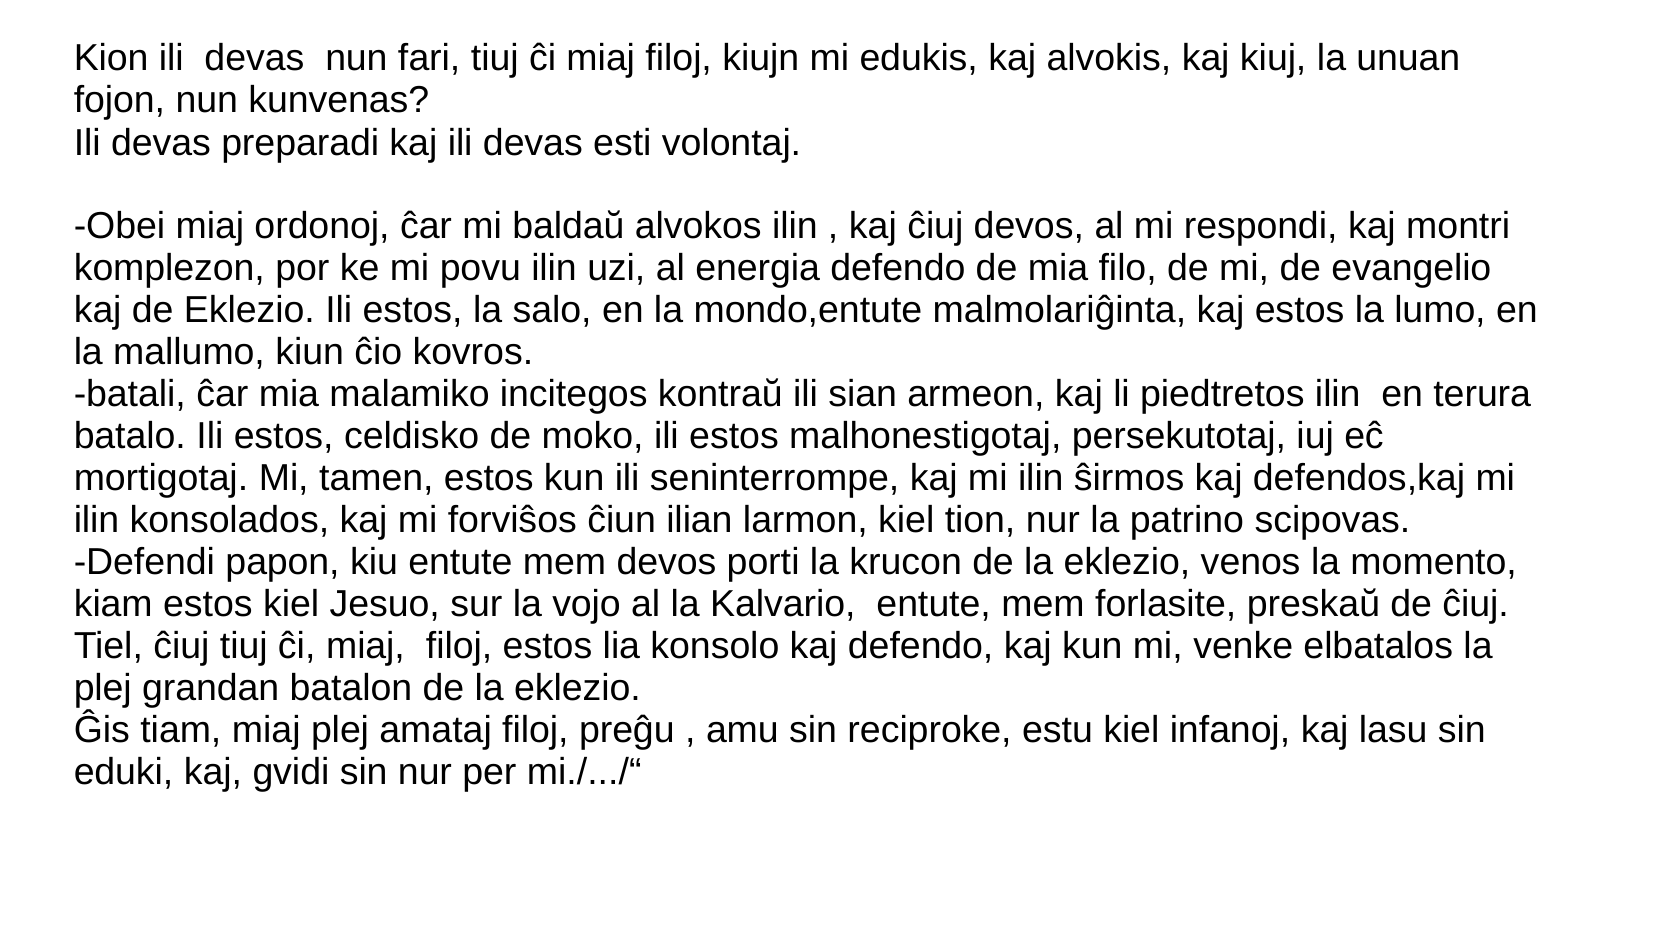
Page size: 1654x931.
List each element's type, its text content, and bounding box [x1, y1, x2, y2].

text_box Kion ili devas nun fari, tiuj ĉi miaj filoj, kiujn mi edukis, kaj alvokis, kaj kiuj, la unuan fojon, nun kunvenas? Ili devas preparadi kaj ili devas esti volontaj. -Obei miaj ordonoj, ĉar mi baldaŭ alvokos ilin , kaj ĉiuj devos, al mi respondi, kaj montri komplezon, por ke mi povu ilin uzi, al energia defendo de mia filo, de mi, de evangelio kaj de Eklezio. Ili estos, la salo, en la mondo,entute malmolariĝinta, kaj estos la lumo, en la mallumo, kiun ĉio kovros. -batali, ĉar mia malamiko incitegos kontraŭ ili sian armeon, kaj li piedtretos ilin en terura batalo. Ili estos, celdisko de moko, ili estos malhonestigotaj, persekutotaj, iuj eĉ mortigotaj. Mi, tamen, estos kun ili seninterrompe, kaj mi ilin ŝirmos kaj defendos,kaj mi ilin konsolados, kaj mi forviŝos ĉiun ilian larmon, kiel tion, nur la patrino scipovas. -Defendi papon, kiu entute mem devos porti la krucon de la eklezio, venos la momento, kiam estos kiel Jesuo, sur la vojo al la Kalvario, entute, mem forlasite, preskaŭ de ĉiuj. Tiel, ĉiuj tiuj ĉi, miaj, filoj, estos lia konsolo kaj defendo, kaj kun mi, venke elbatalos la plej grandan batalon de la eklezio. Ĝis tiam, miaj plej amataj filoj, preĝu , amu sin reciproke, estu kiel infanoj, kaj lasu sin eduki, kaj, gvidi sin nur per mi./.../“ [59, 29, 1565, 886]
